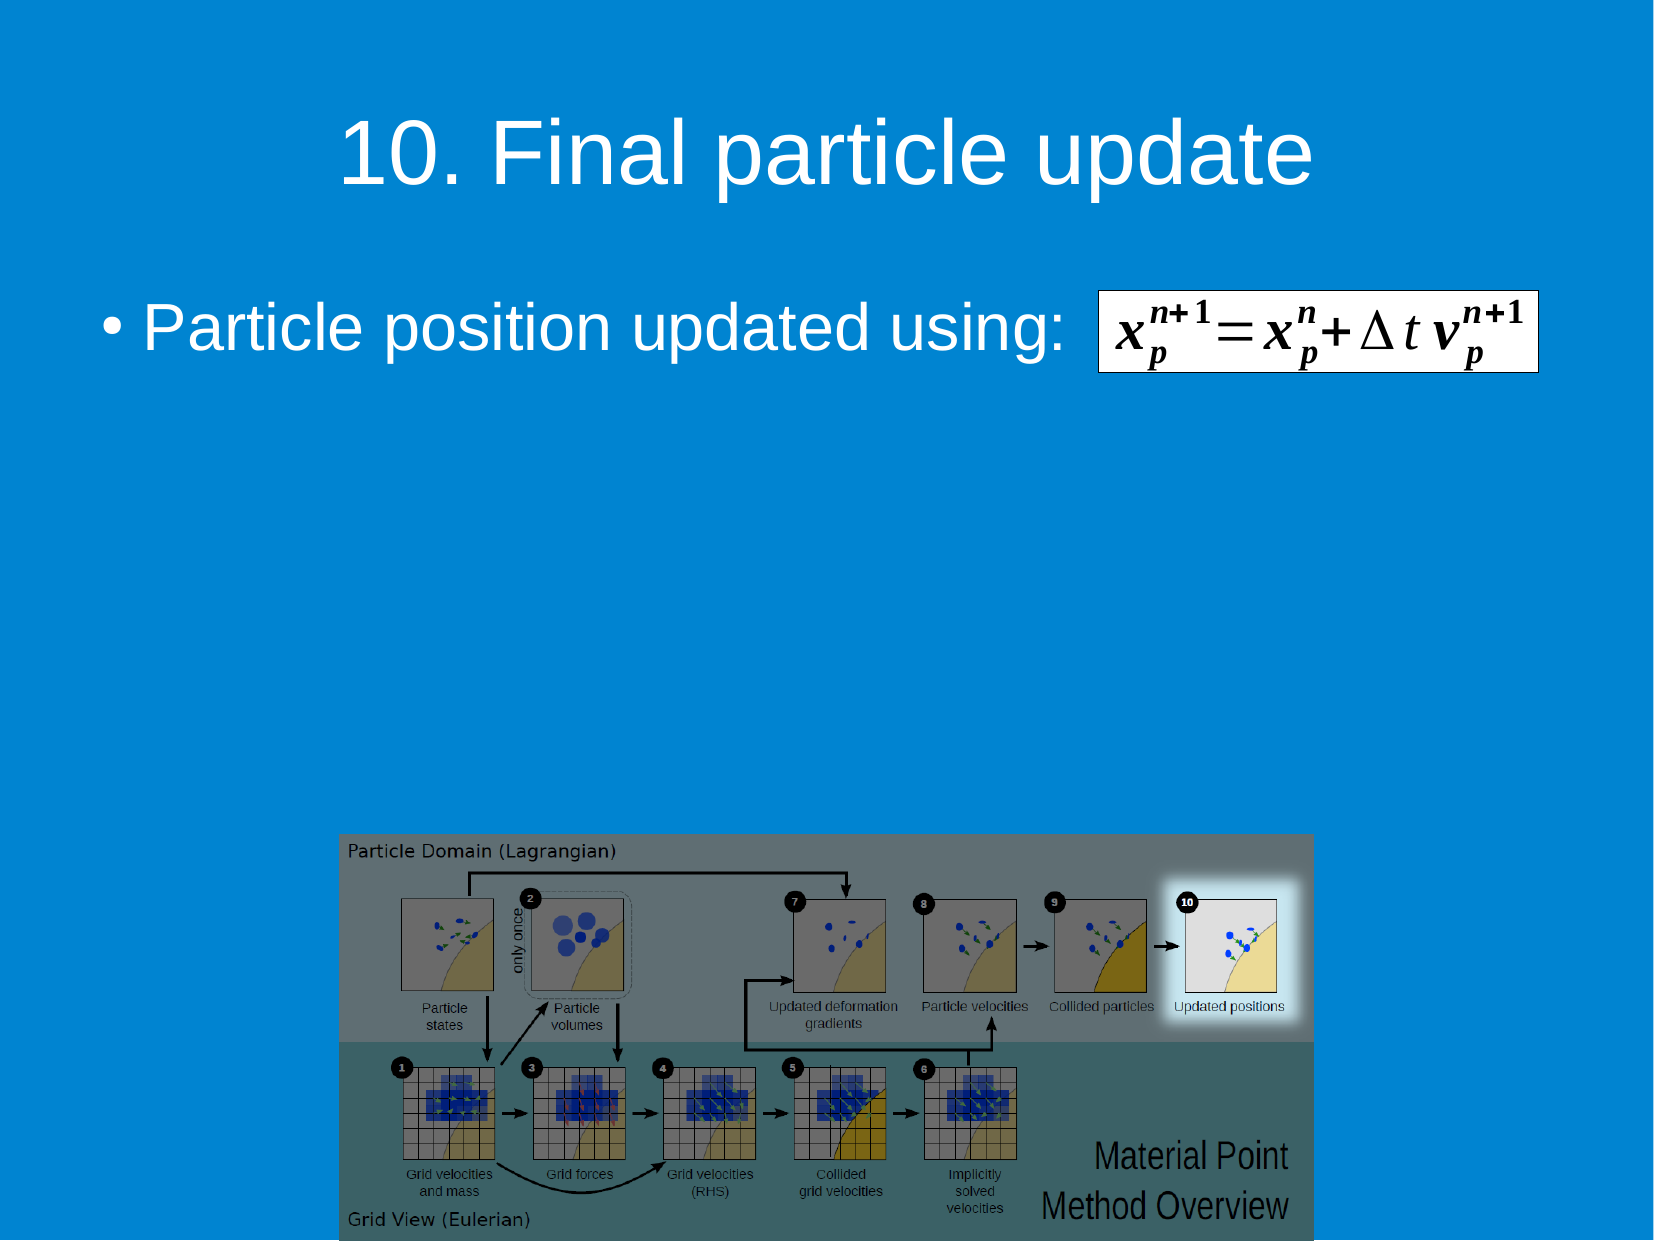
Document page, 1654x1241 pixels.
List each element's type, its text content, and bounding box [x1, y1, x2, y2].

chart [1098, 290, 1539, 373]
list Particle position updated using: [82, 290, 1252, 1010]
picture [339, 834, 1314, 1241]
title 10. Final particle update [82, 49, 1571, 257]
